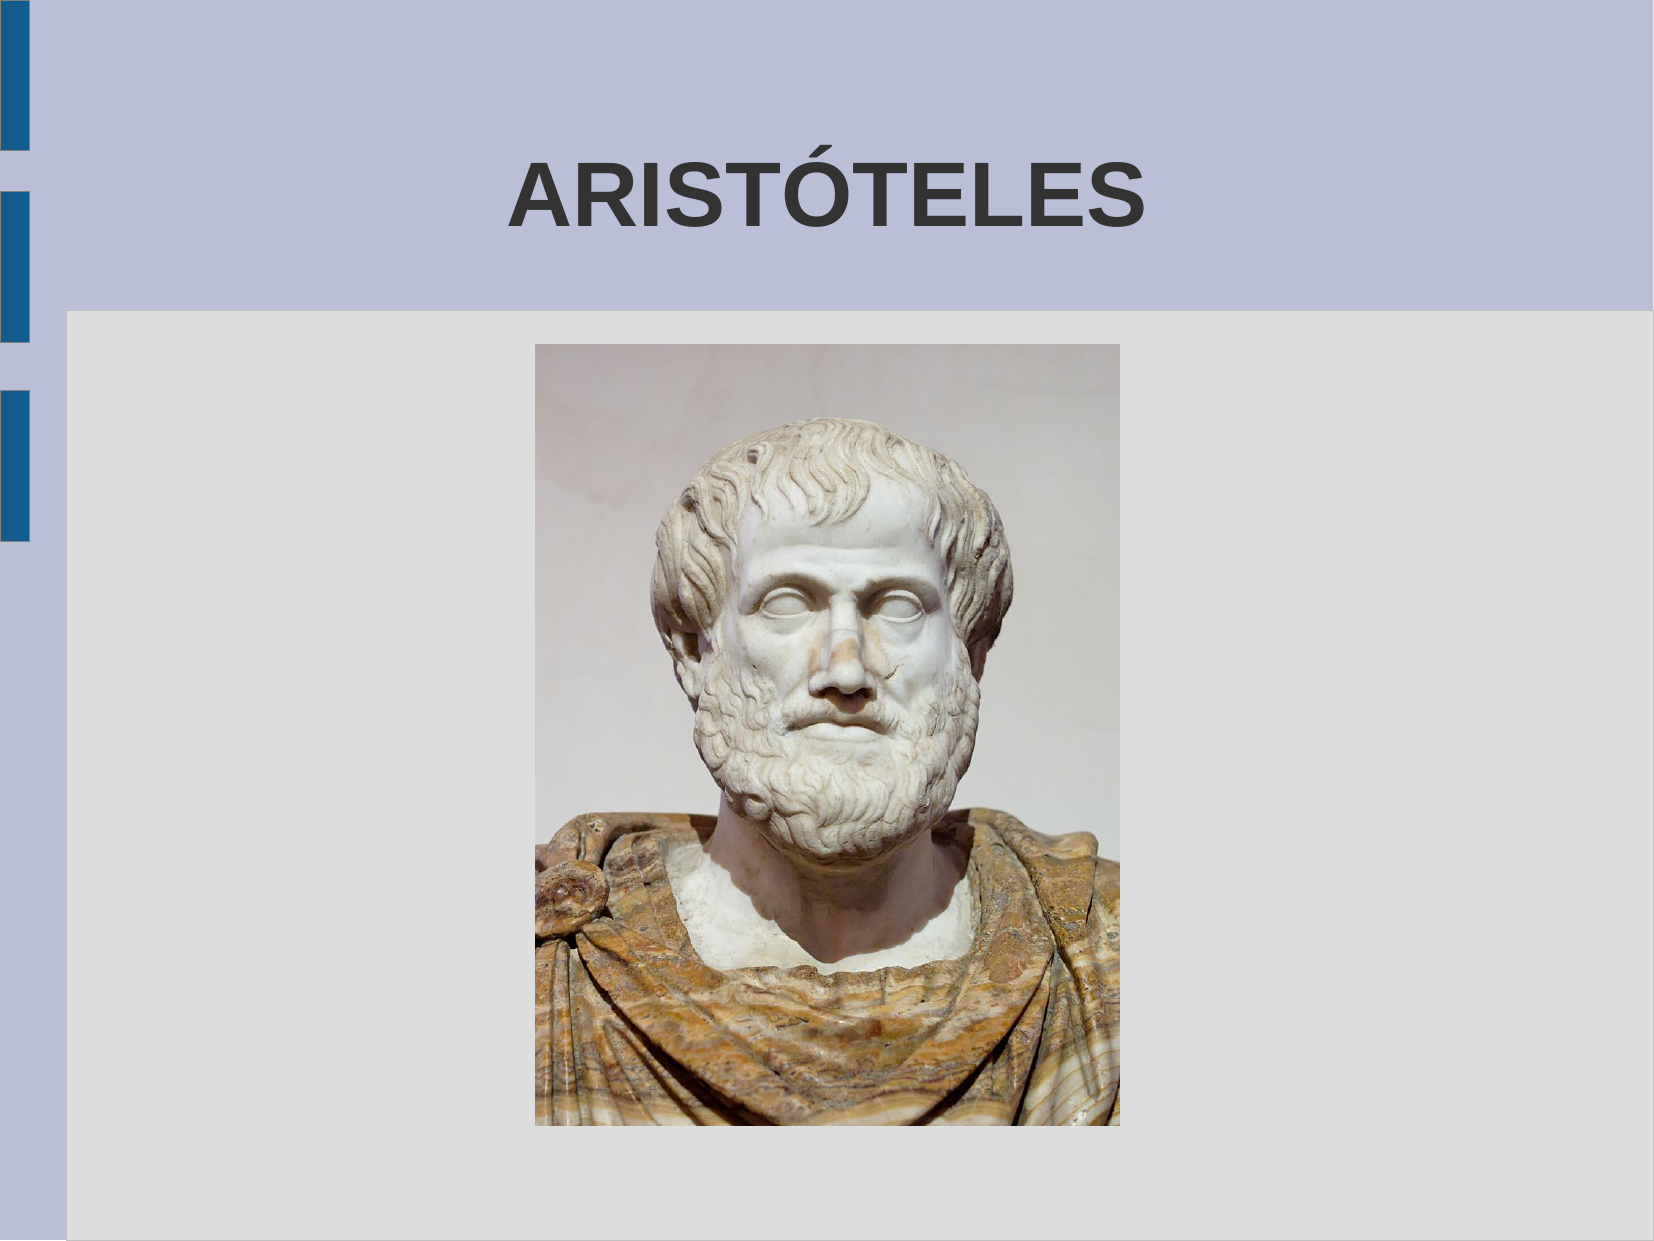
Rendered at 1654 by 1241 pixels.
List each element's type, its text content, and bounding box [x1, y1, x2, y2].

picture [535, 344, 1120, 1126]
title ARISTÓTELES [121, 91, 1534, 299]
